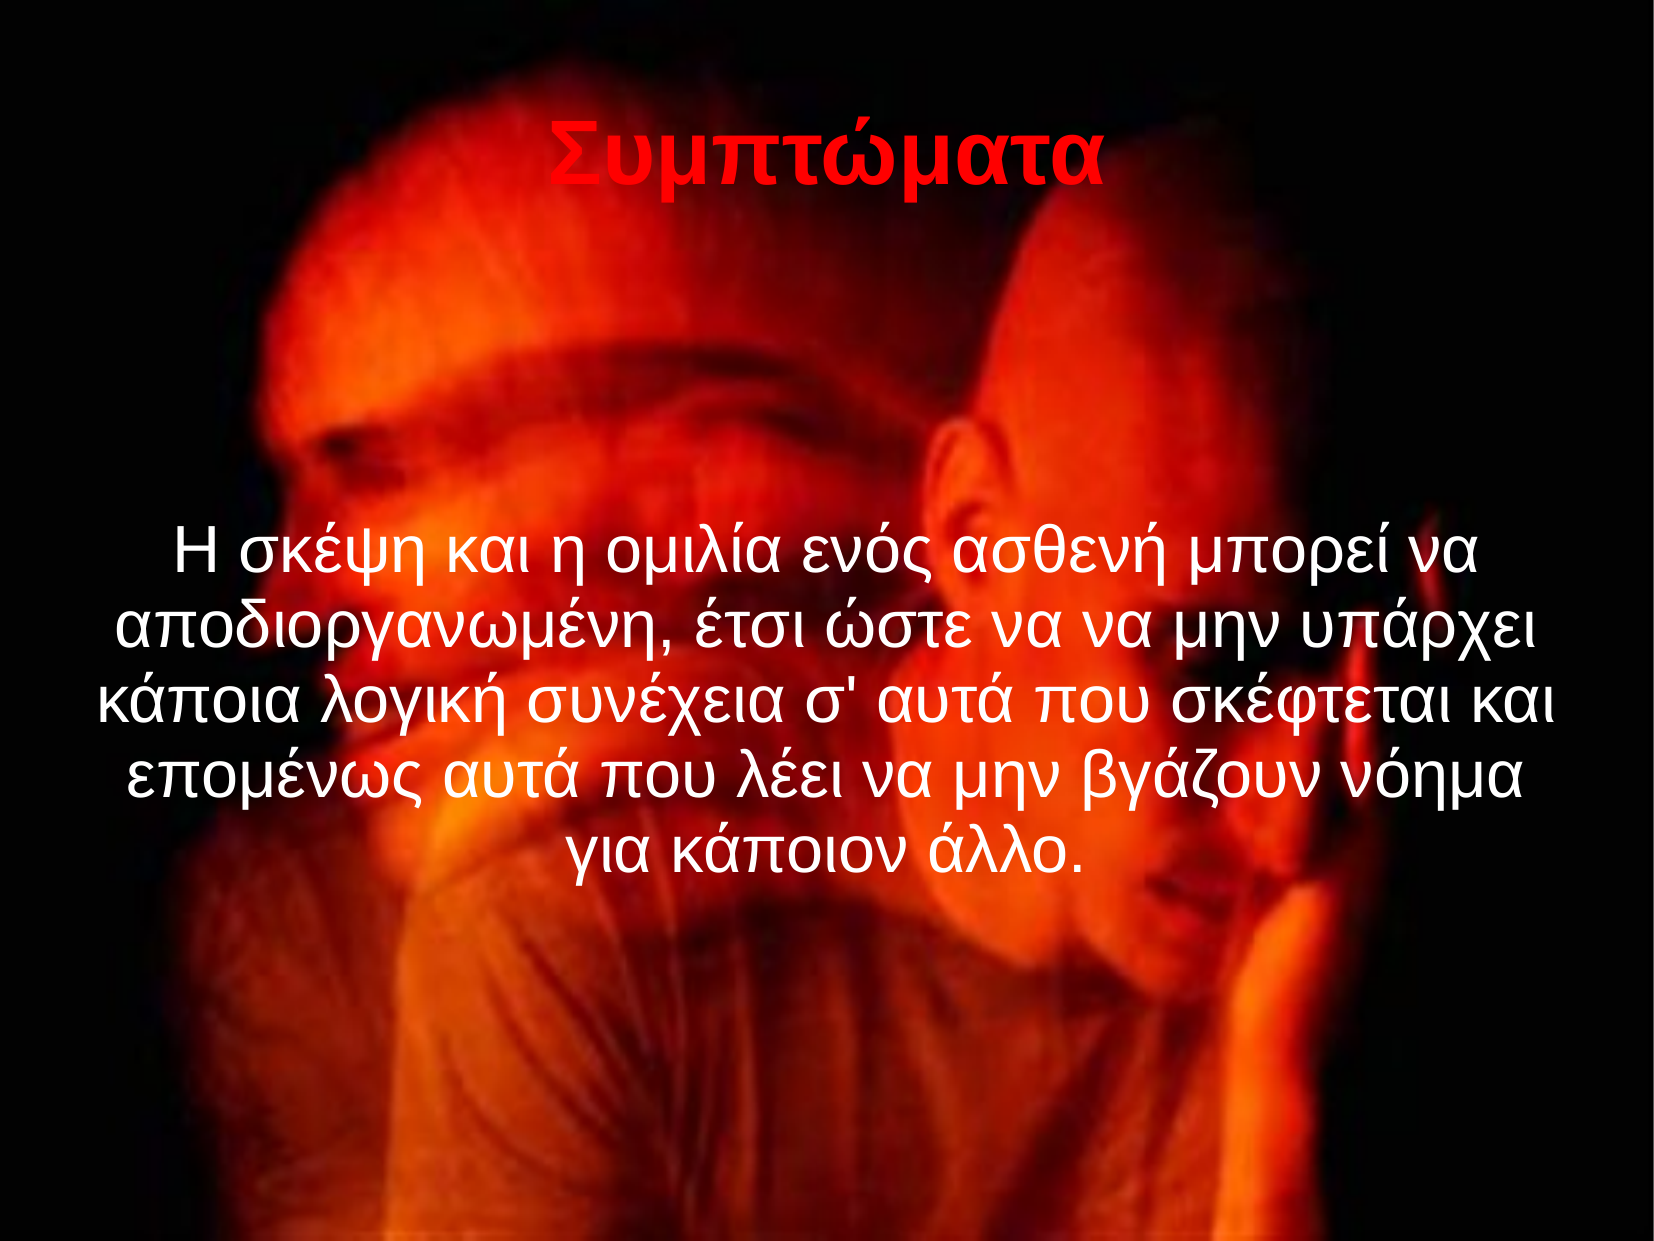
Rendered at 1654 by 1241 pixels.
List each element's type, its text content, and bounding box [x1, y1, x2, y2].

title Συμπτώματα [82, 56, 1571, 250]
subtitle Η σκέψη και η ομιλία ενός ασθενή μπορεί να αποδιοργανωμένη, έτσι ώστε να να μην υπάρχει κάποια λογική συνέχεια σ' αυτά που σκέφτεται και επομένως αυτά που λέει να μην βγάζουν νόημα για κάποιον άλλο. [82, 297, 1571, 1102]
picture [0, 0, 1654, 1241]
